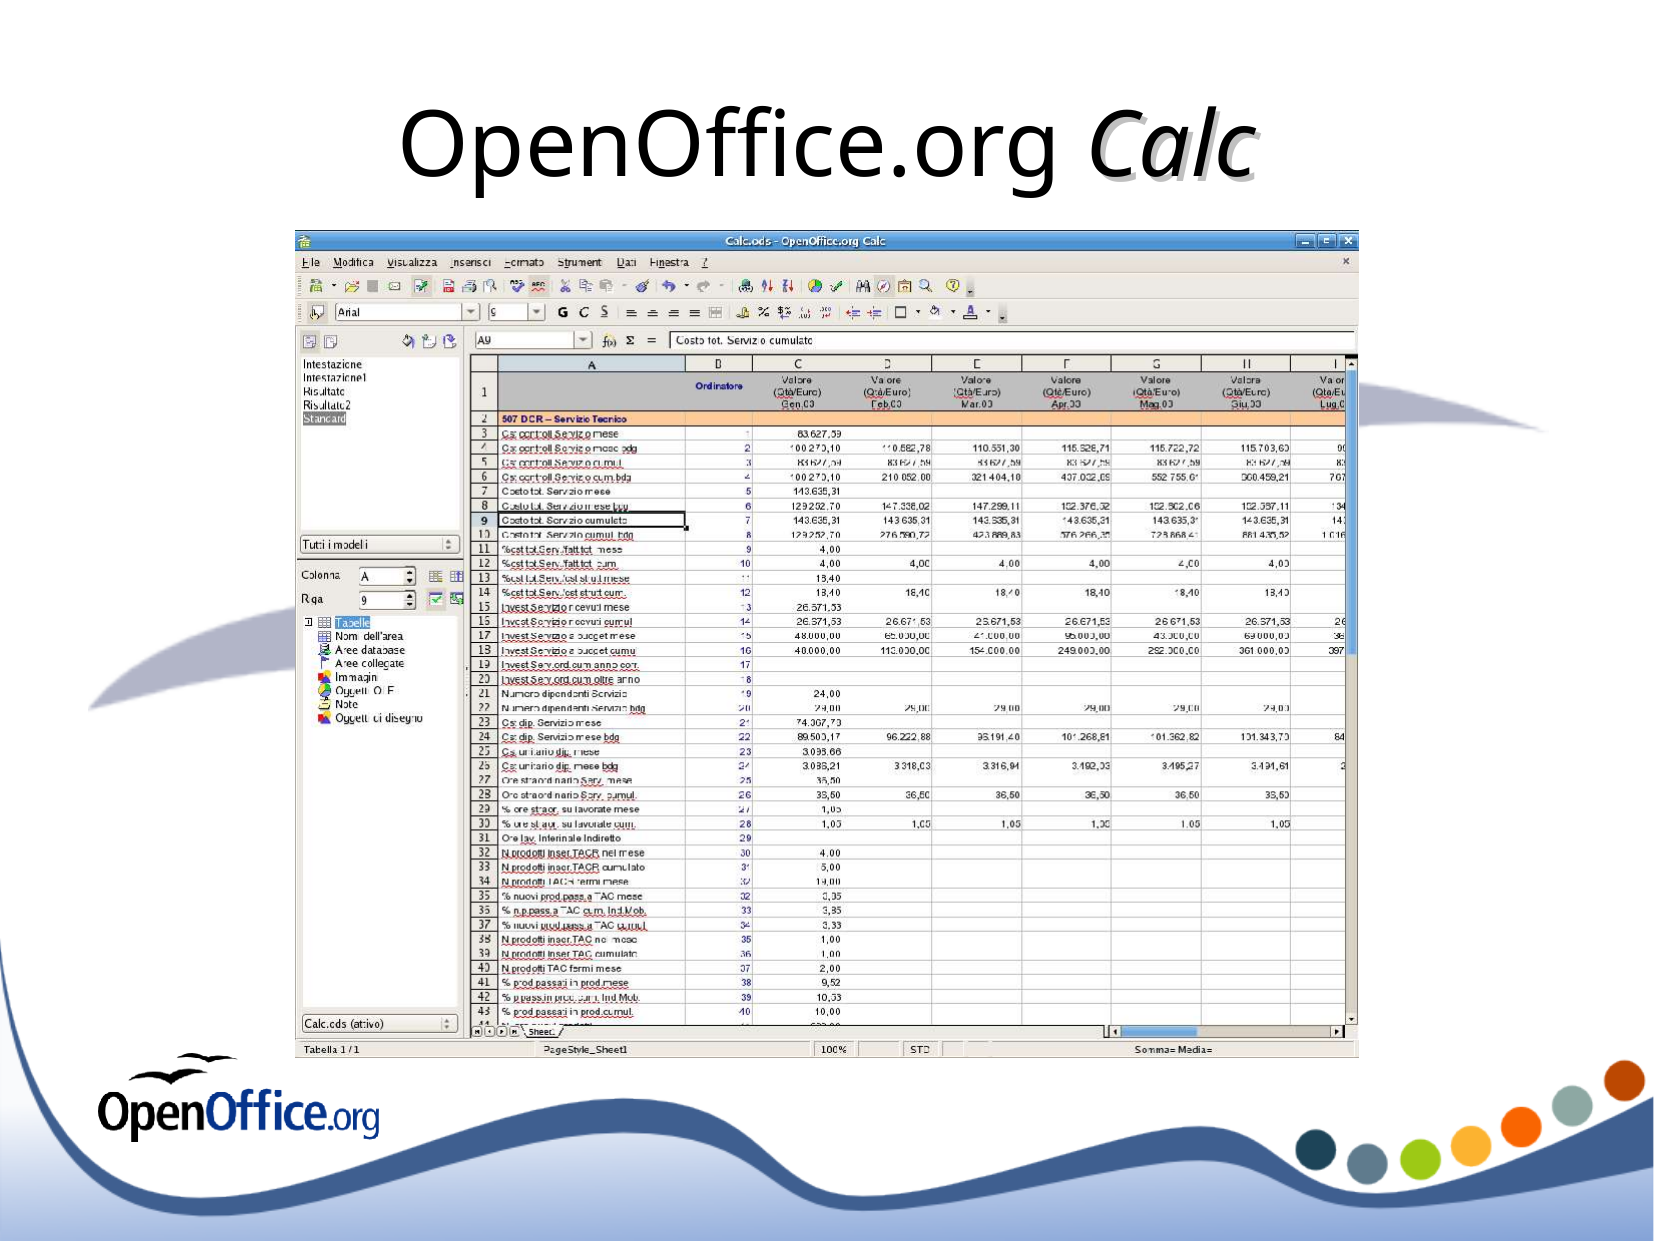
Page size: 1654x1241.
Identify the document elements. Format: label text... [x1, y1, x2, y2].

title OpenOffice.org Calc [82, 37, 1571, 245]
picture [0, 230, 1654, 1241]
